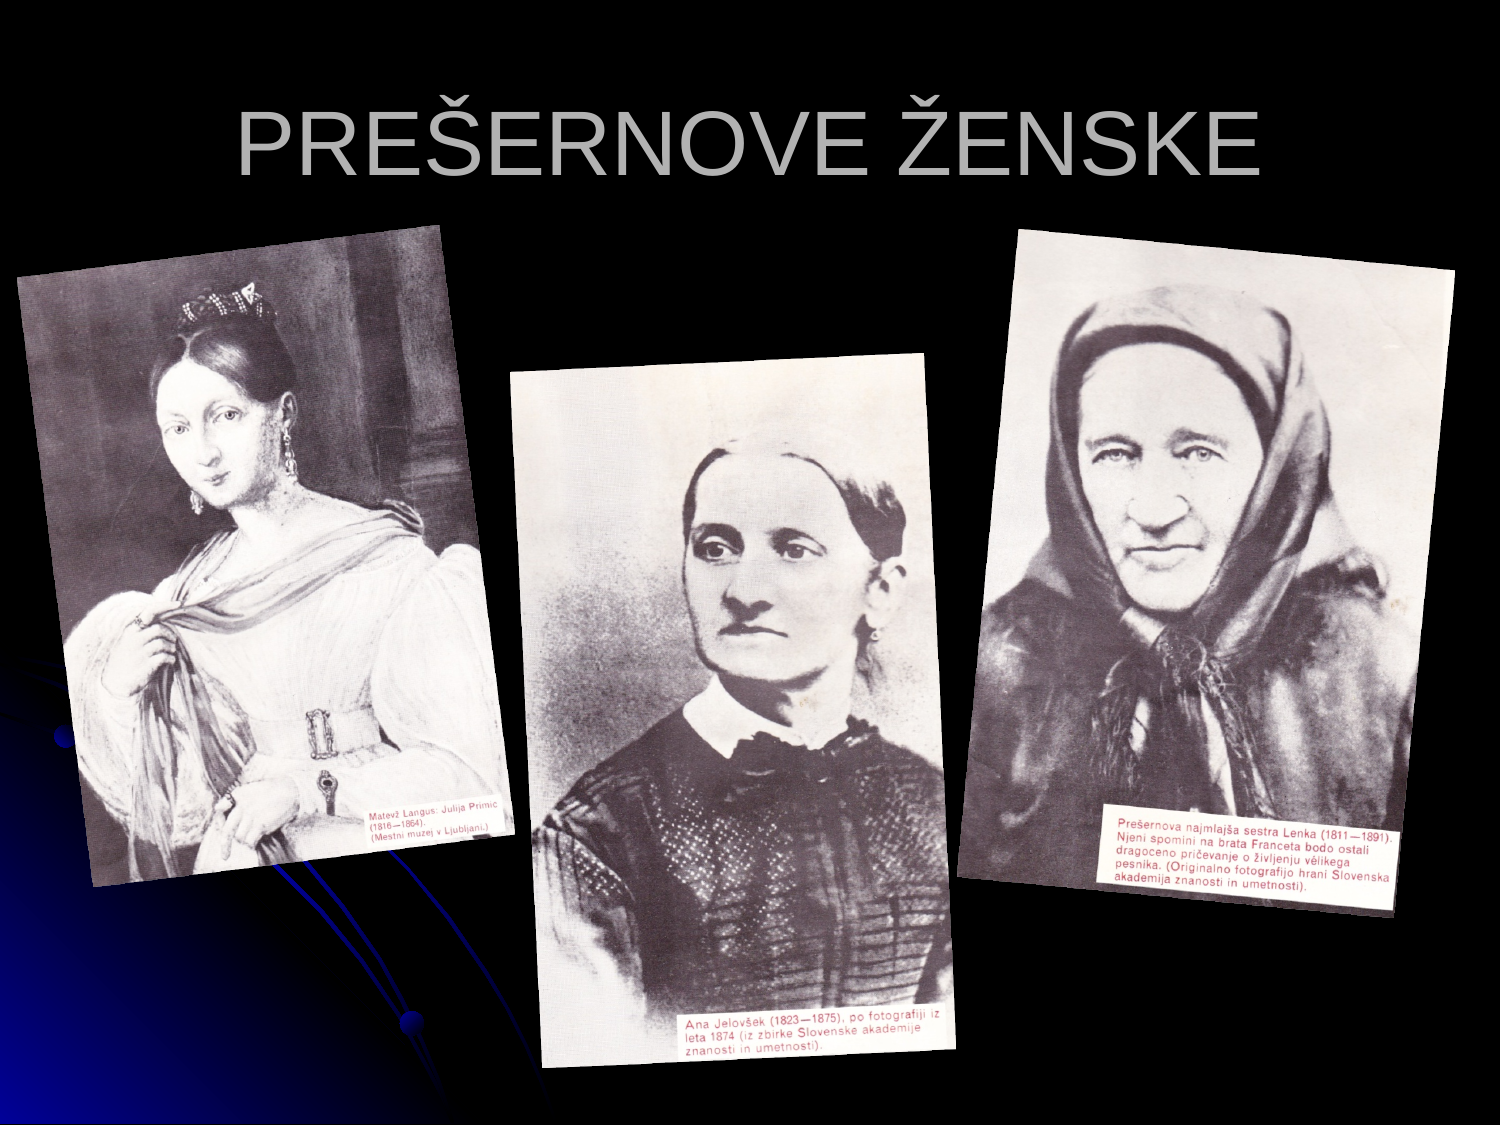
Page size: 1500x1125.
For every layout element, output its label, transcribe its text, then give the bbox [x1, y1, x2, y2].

picture [16, 224, 515, 887]
picture [956, 228, 1455, 918]
title PREŠERNOVE ŽENSKE [75, 45, 1425, 233]
picture [509, 352, 956, 1068]
